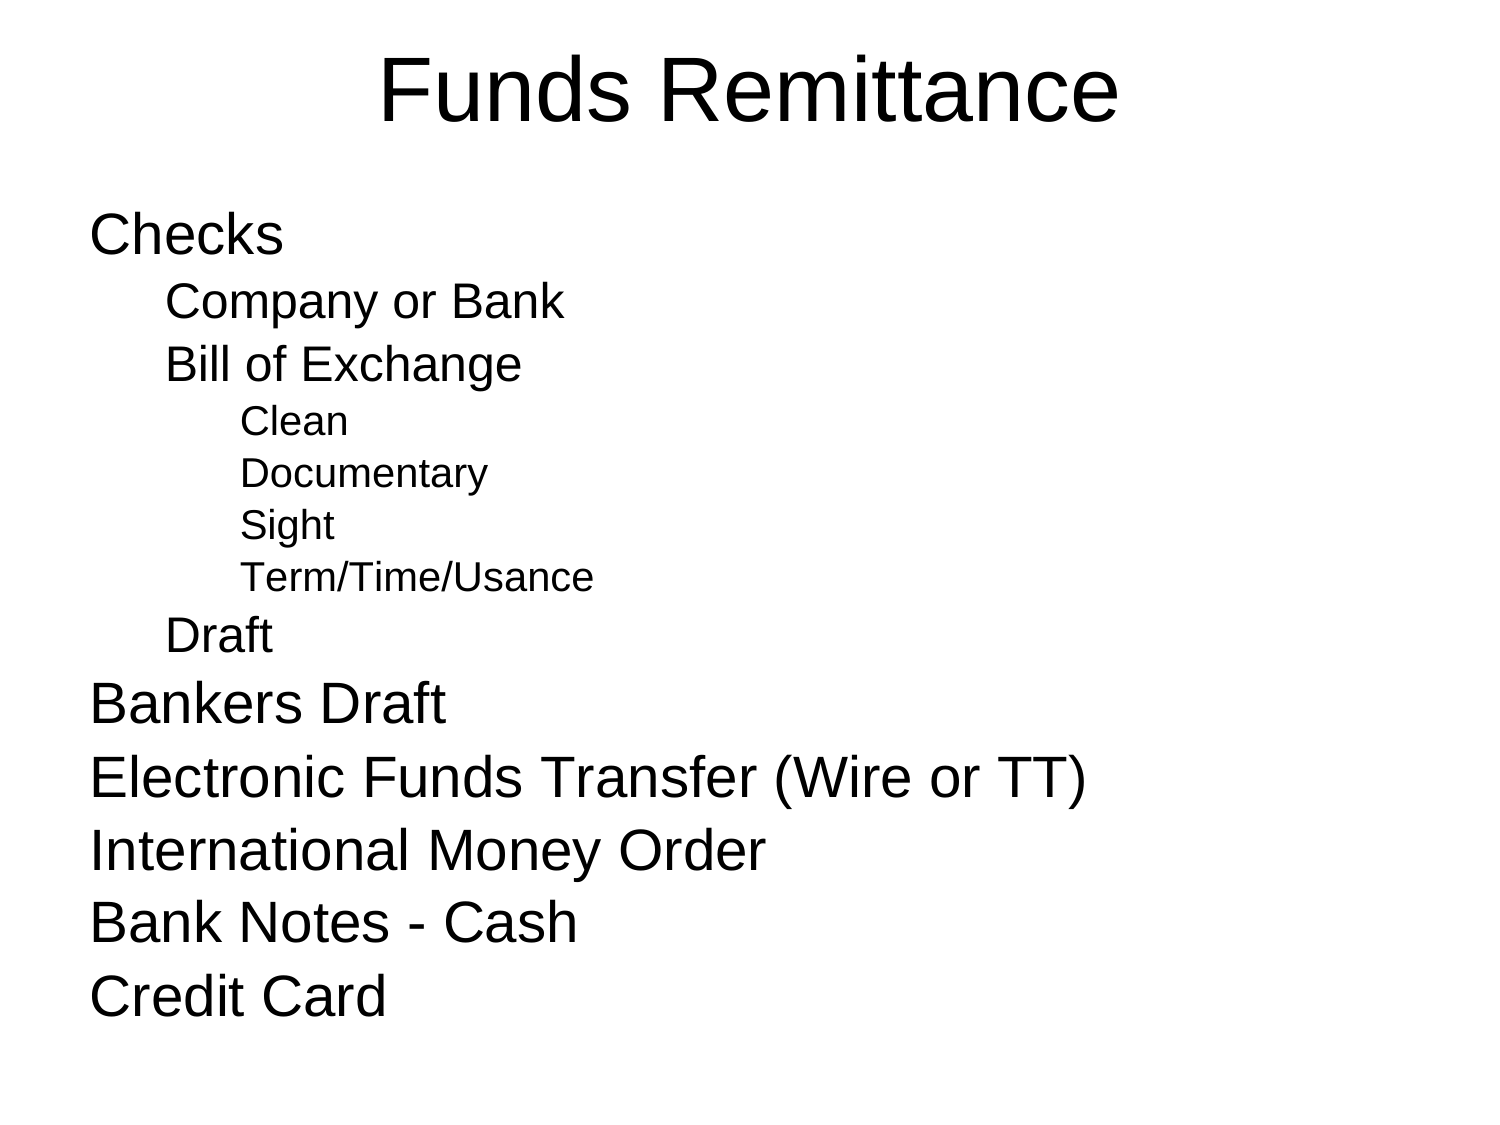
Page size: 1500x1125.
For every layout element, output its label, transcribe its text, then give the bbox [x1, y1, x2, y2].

title Funds Remittance [75, 24, 1426, 155]
list Checks Company or Bank Bill of Exchange Clean Documentary Sight Term/Time/Usance Draft Bankers Draft Electronic Funds Transfer (Wire or TT) International Money Order Bank Notes - Cash Credit Card [75, 199, 1426, 1125]
